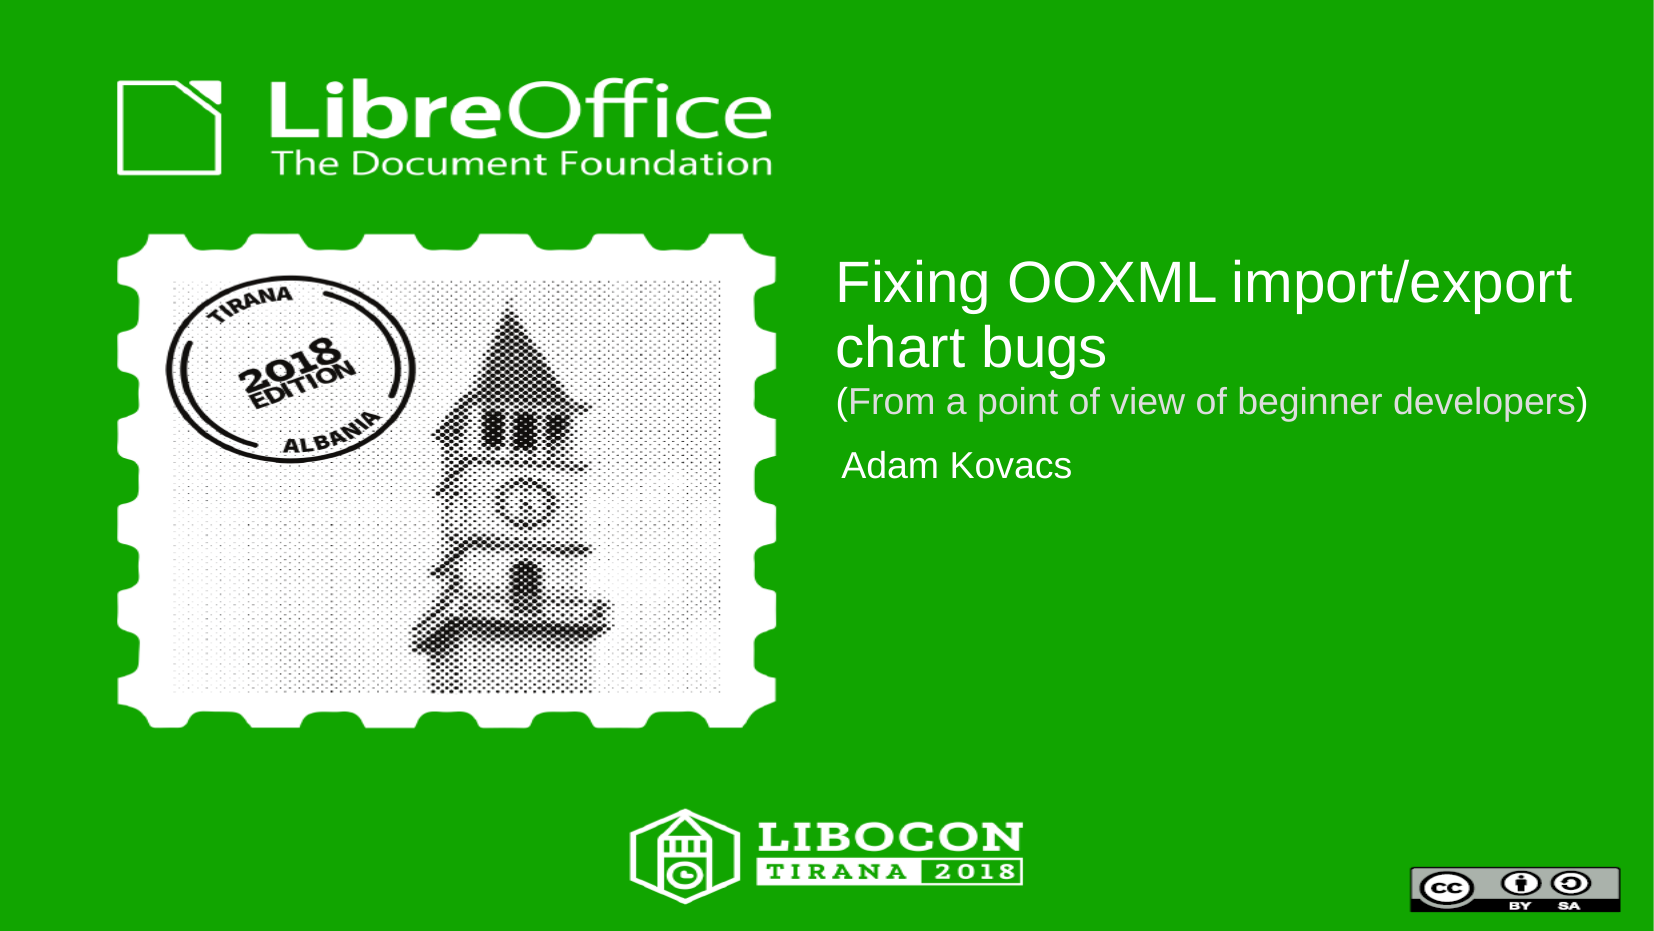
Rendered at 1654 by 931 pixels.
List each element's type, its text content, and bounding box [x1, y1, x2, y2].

picture [0, 0, 1654, 931]
text_box Adam Kovacs [826, 437, 1099, 494]
text_box Fixing OOXML import/export chart bugs (From a point of view of beginner developers) [820, 242, 1607, 472]
